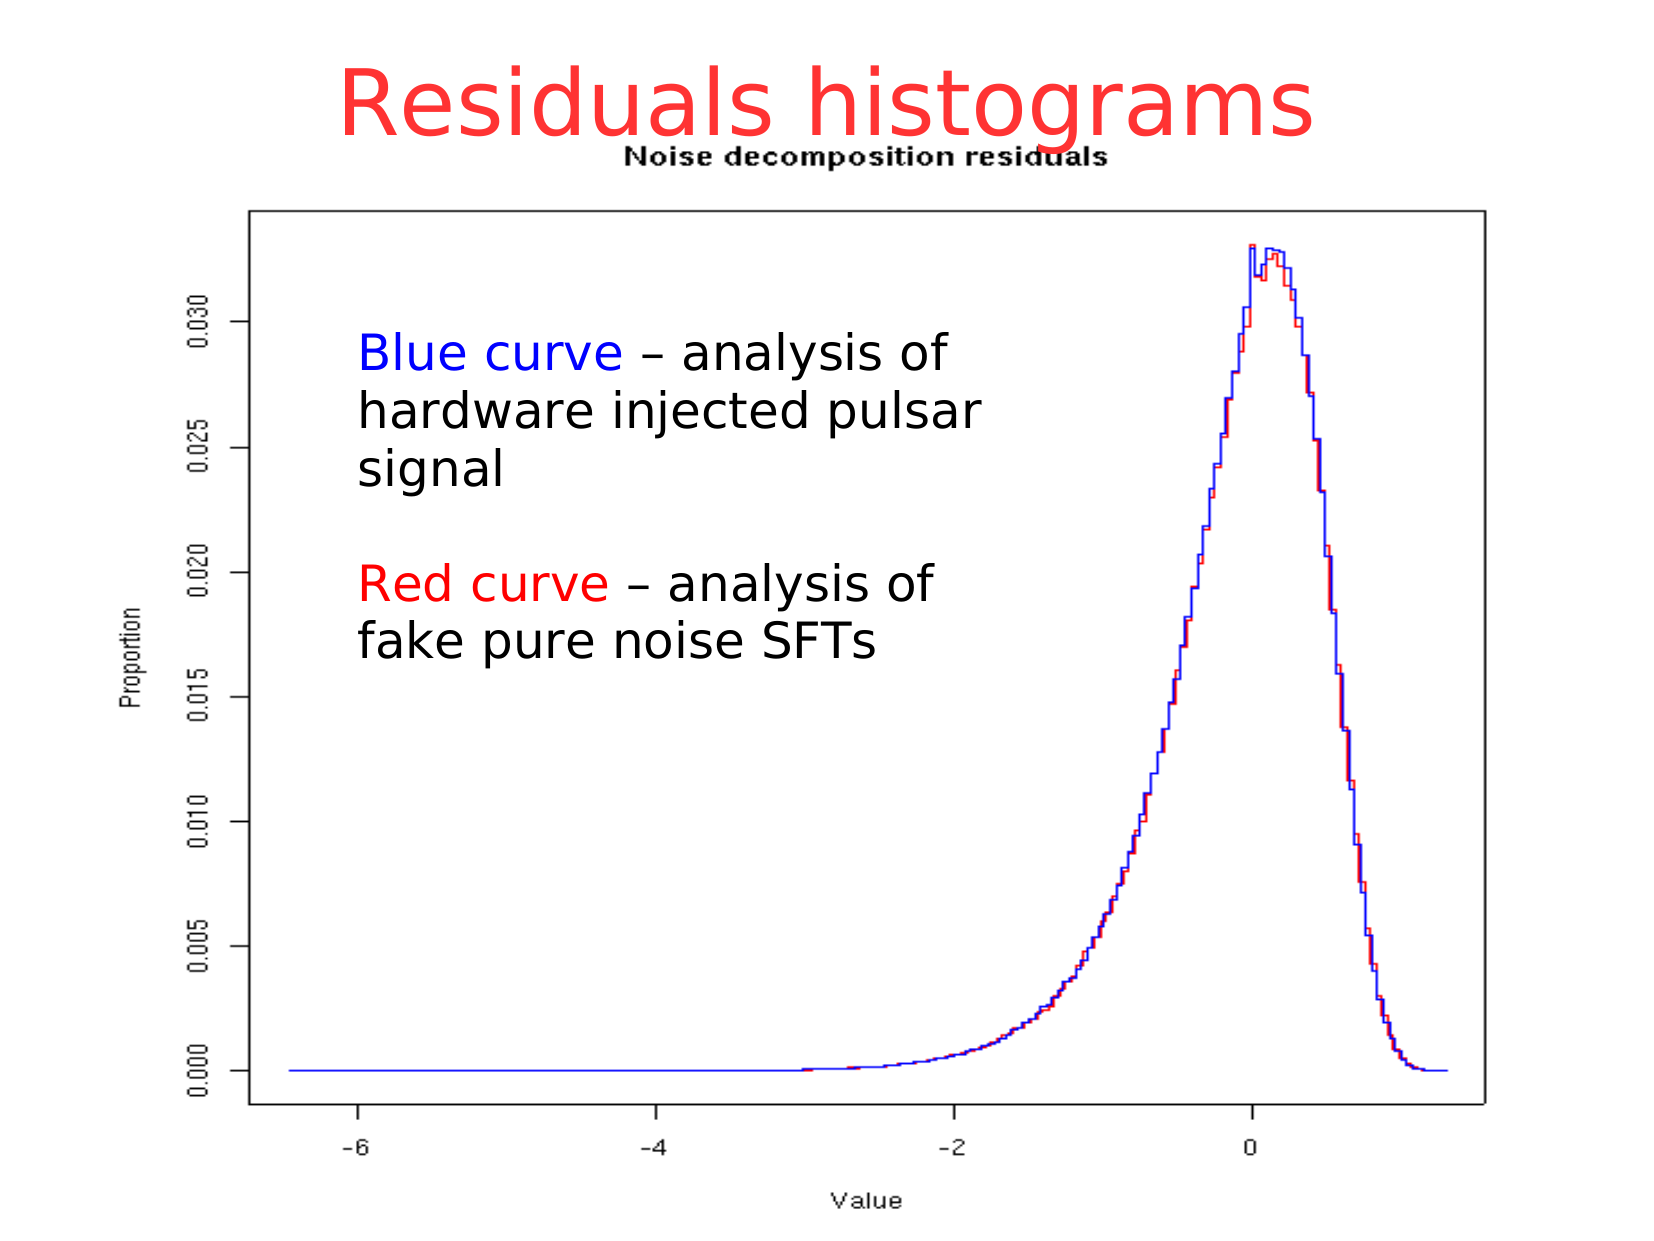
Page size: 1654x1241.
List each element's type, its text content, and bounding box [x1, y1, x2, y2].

text_box Blue curve – analysis of hardware injected pulsar signal Red curve – analysis of fake pure noise SFTs [357, 324, 1005, 785]
picture [111, 102, 1557, 1241]
title Residuals histograms [121, 0, 1534, 208]
